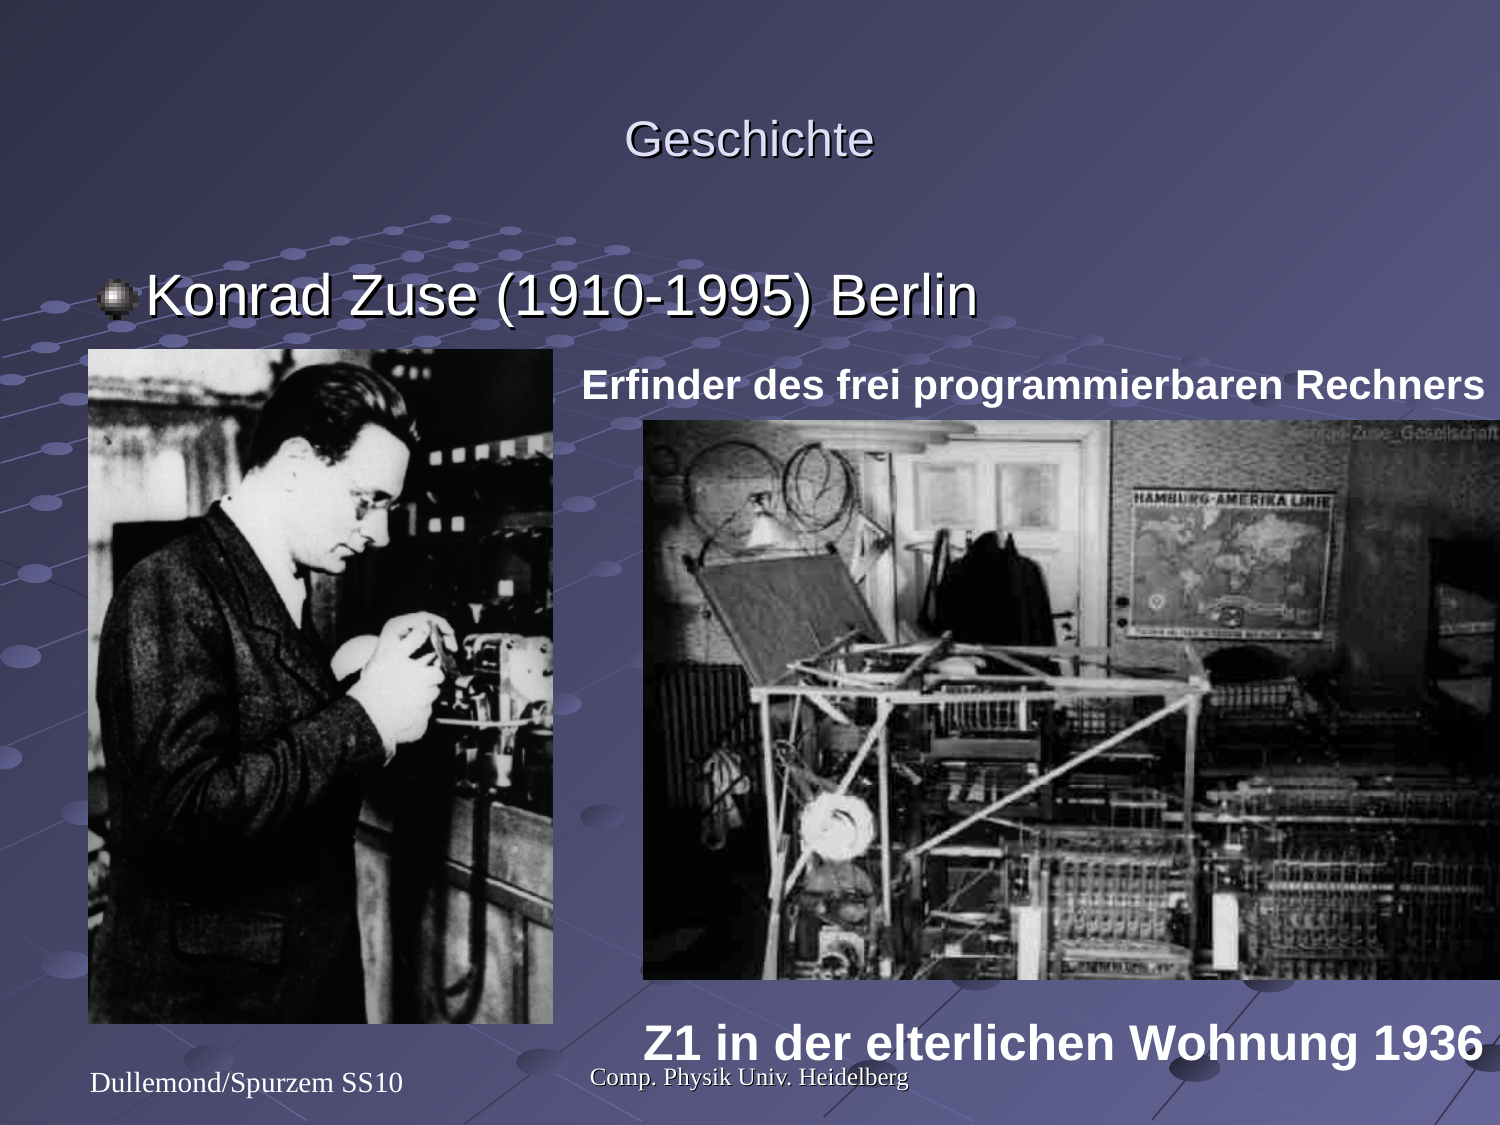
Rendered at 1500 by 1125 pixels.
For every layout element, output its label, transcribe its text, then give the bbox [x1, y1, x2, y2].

title Geschichte [75, 45, 1426, 233]
picture [643, 420, 1500, 980]
list Konrad Zuse (1910-1995) Berlin [75, 255, 1500, 1007]
text_box Z1 in der elterlichen Wohnung 1936 [628, 1002, 1500, 1078]
picture [88, 349, 553, 1024]
text_box Erfinder des frei programmierbaren Rechners [566, 350, 1500, 416]
